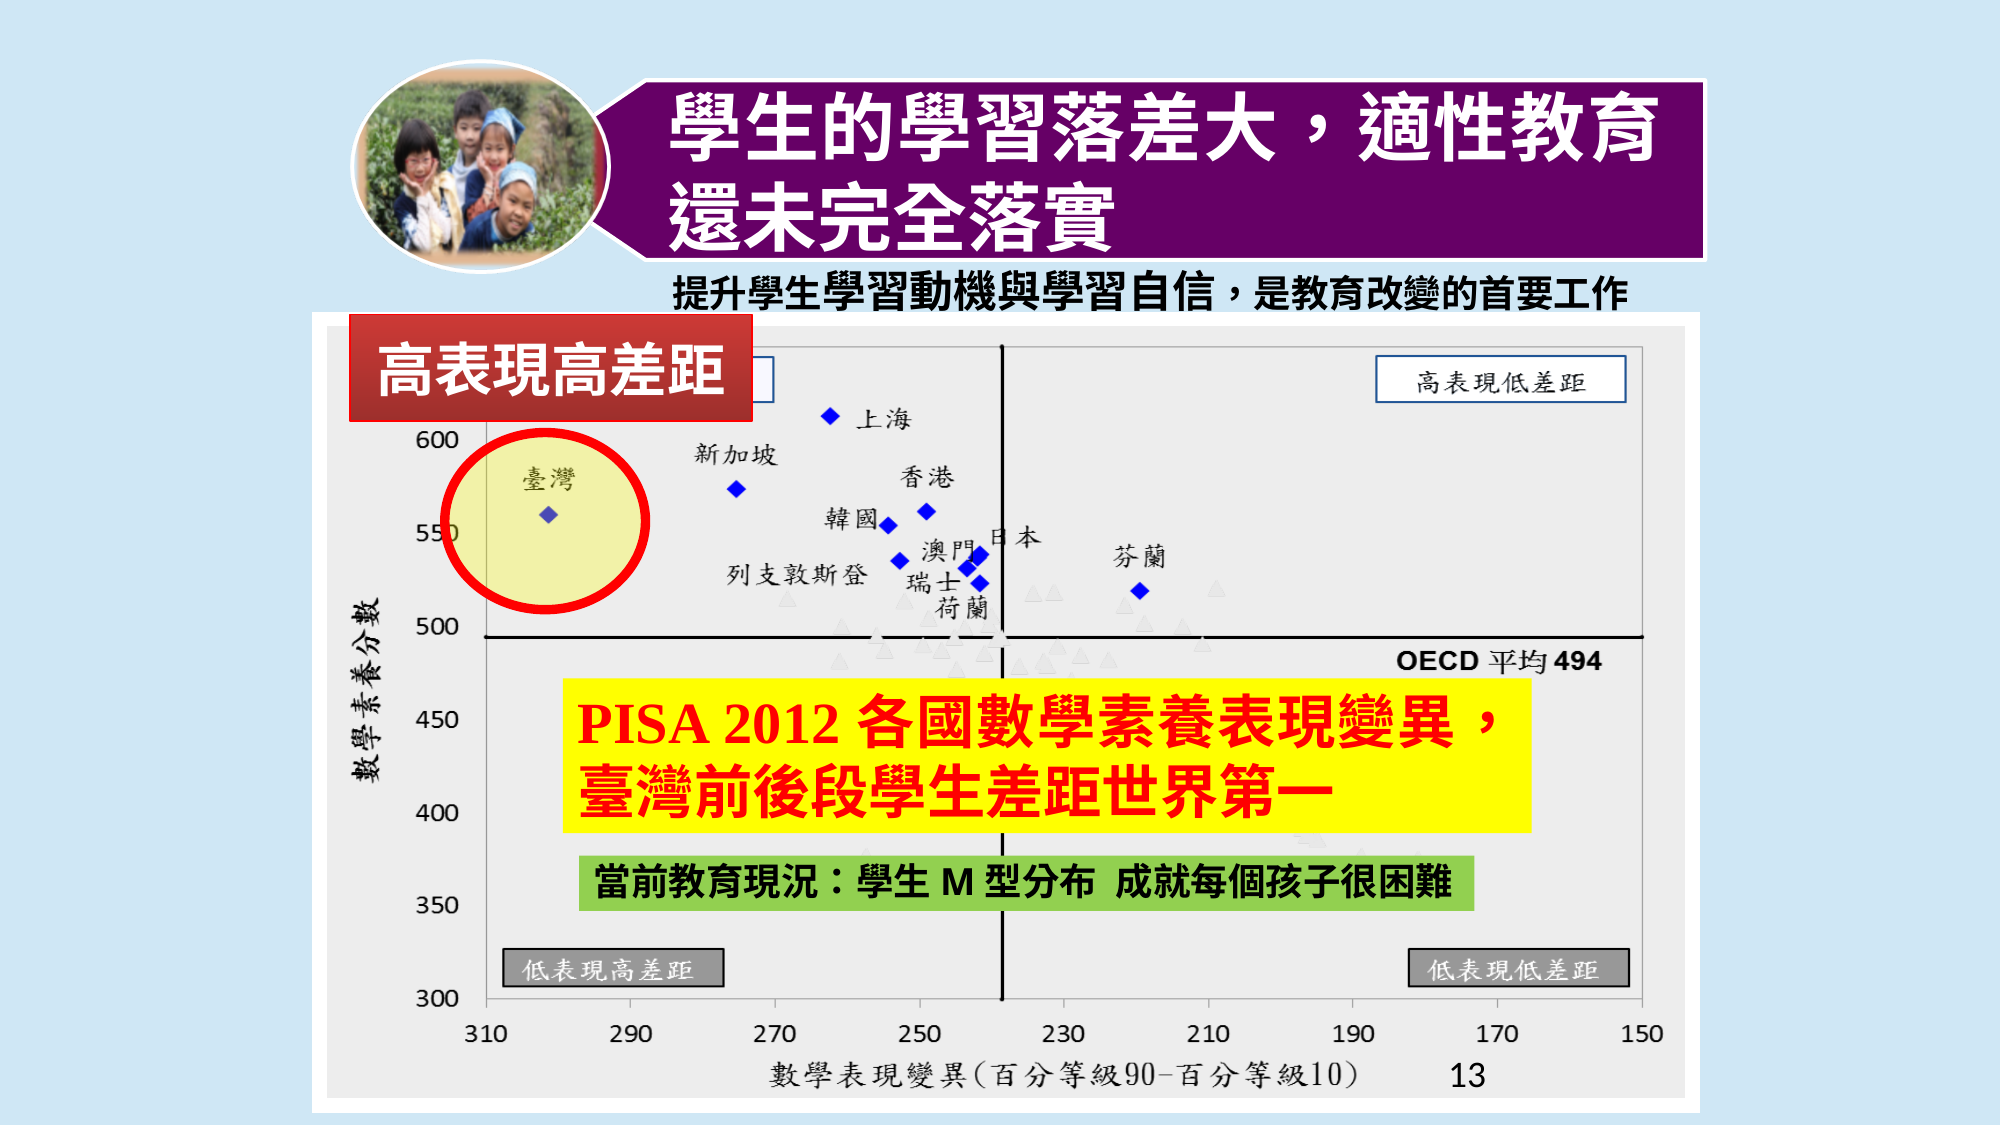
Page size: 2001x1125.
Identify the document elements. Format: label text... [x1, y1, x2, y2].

text_box 學生的學習落差大，適性教育還未完全落實 [611, 80, 1706, 260]
text_box 提升學生學習動機與學習自信，是教育改變的首要工作 [657, 256, 1691, 324]
text_box [444, 432, 646, 610]
text_box 高表現高差距 [350, 314, 752, 422]
picture [350, 59, 611, 274]
slide_number <編號> [1433, 1042, 1900, 1103]
text_box PISA 2012各國數學素養表現變異，臺灣前後段學生差距世界第一 [562, 678, 1532, 834]
text_box 當前教育現況：學生M型分布 成就每個孩子很困難 [579, 855, 1475, 911]
picture [326, 326, 1686, 1098]
